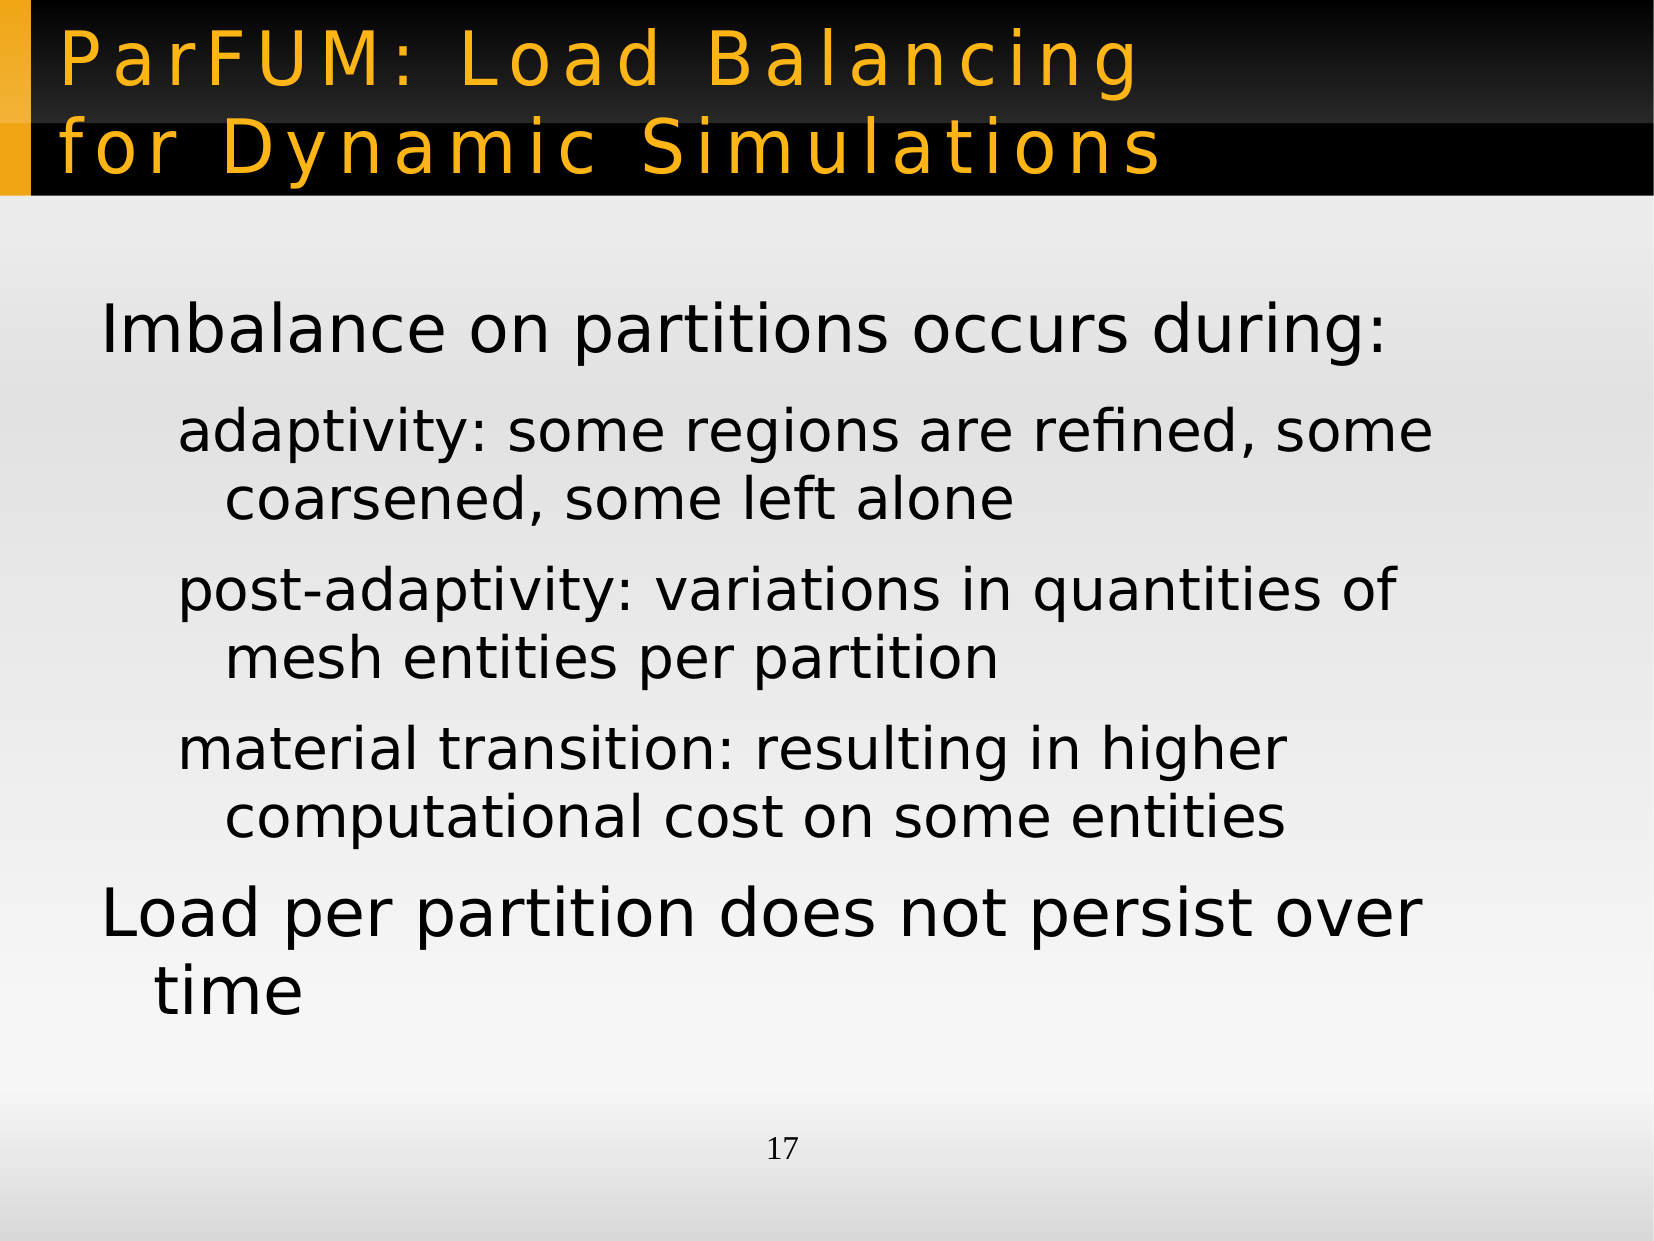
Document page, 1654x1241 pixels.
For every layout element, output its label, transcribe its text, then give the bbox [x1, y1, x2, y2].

list Imbalance on partitions occurs during: adaptivity: some regions are refined, some coarsened, some left alone post-adaptivity: variations in quantities of mesh entities per partition material transition: resulting in higher computational cost on some entities Load per partition does not persist over time [82, 290, 1571, 1094]
title ParFUM: Load Balancing for Dynamic Simulations [59, 16, 1270, 191]
picture [0, 0, 1654, 1241]
